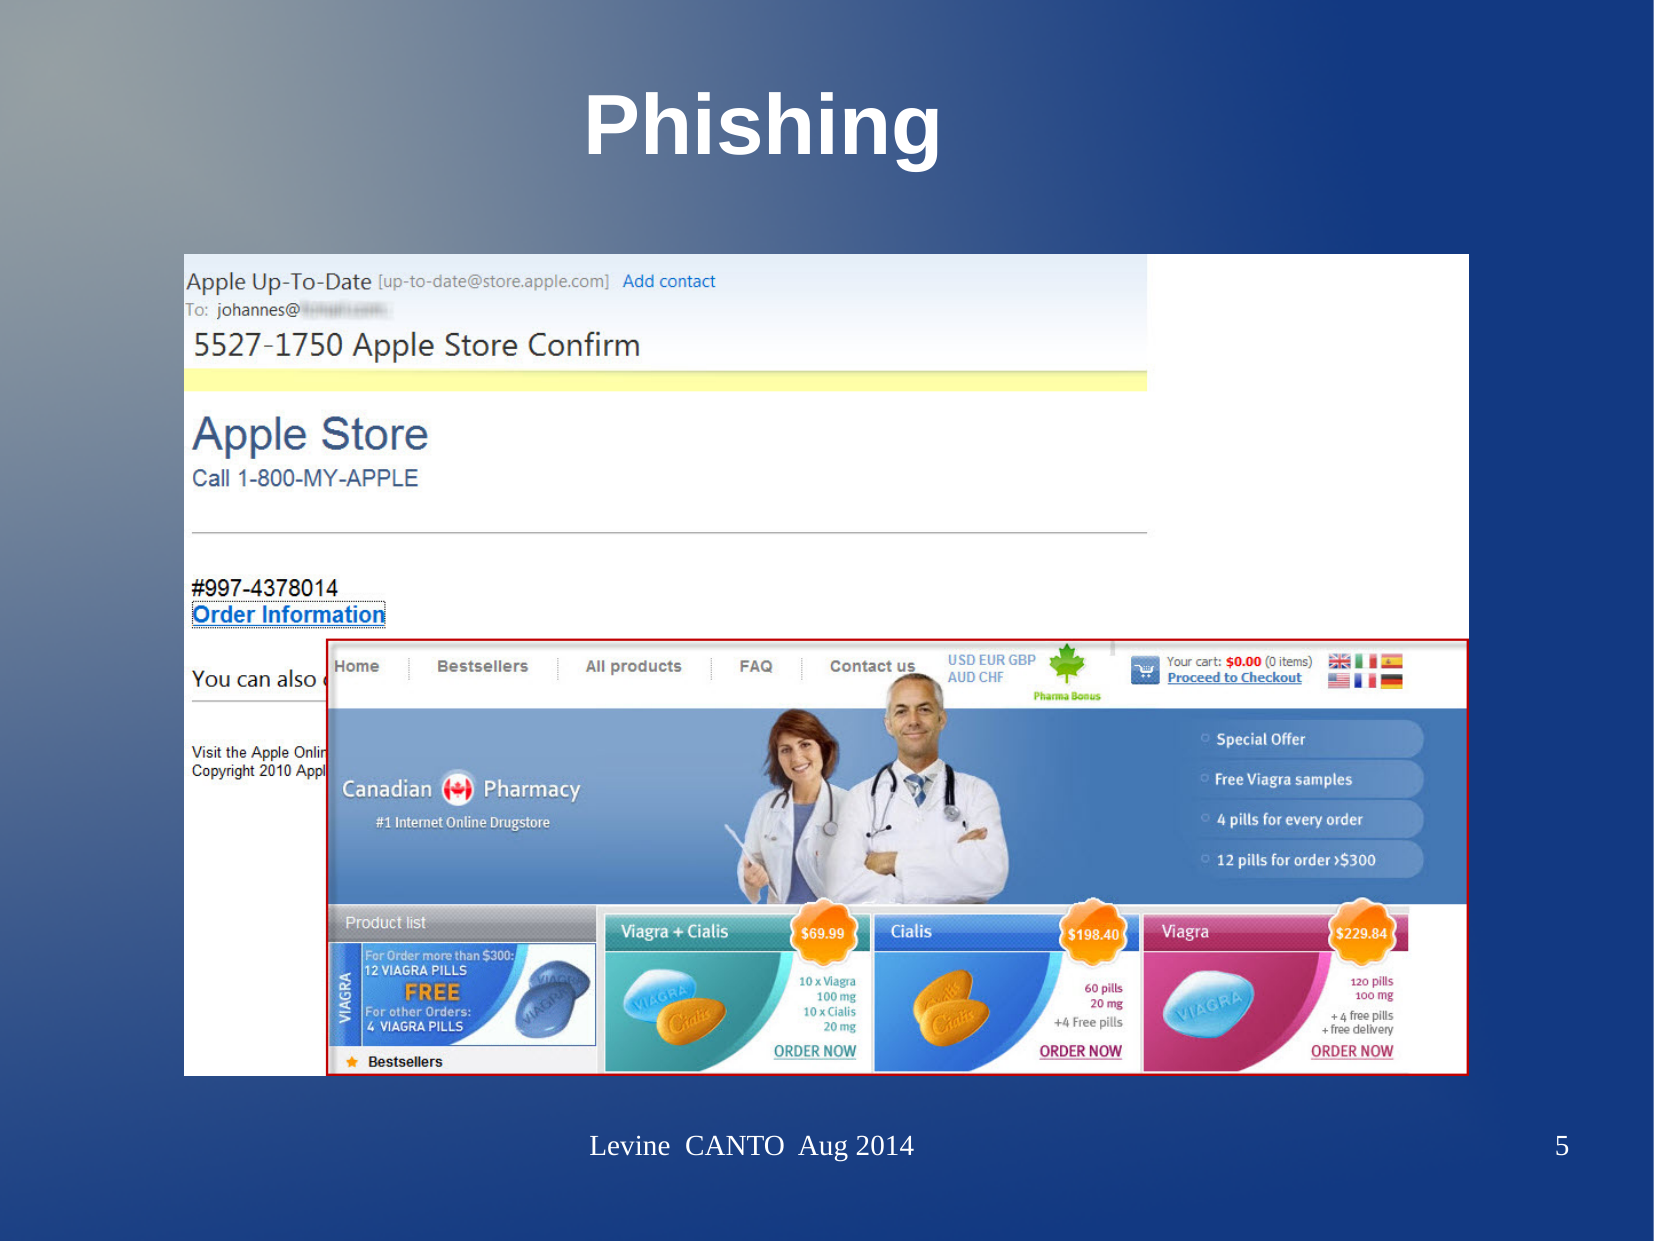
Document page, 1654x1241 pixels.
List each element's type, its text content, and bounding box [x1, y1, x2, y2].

text_box Phishing [82, 78, 1446, 174]
picture [0, 0, 1654, 1241]
